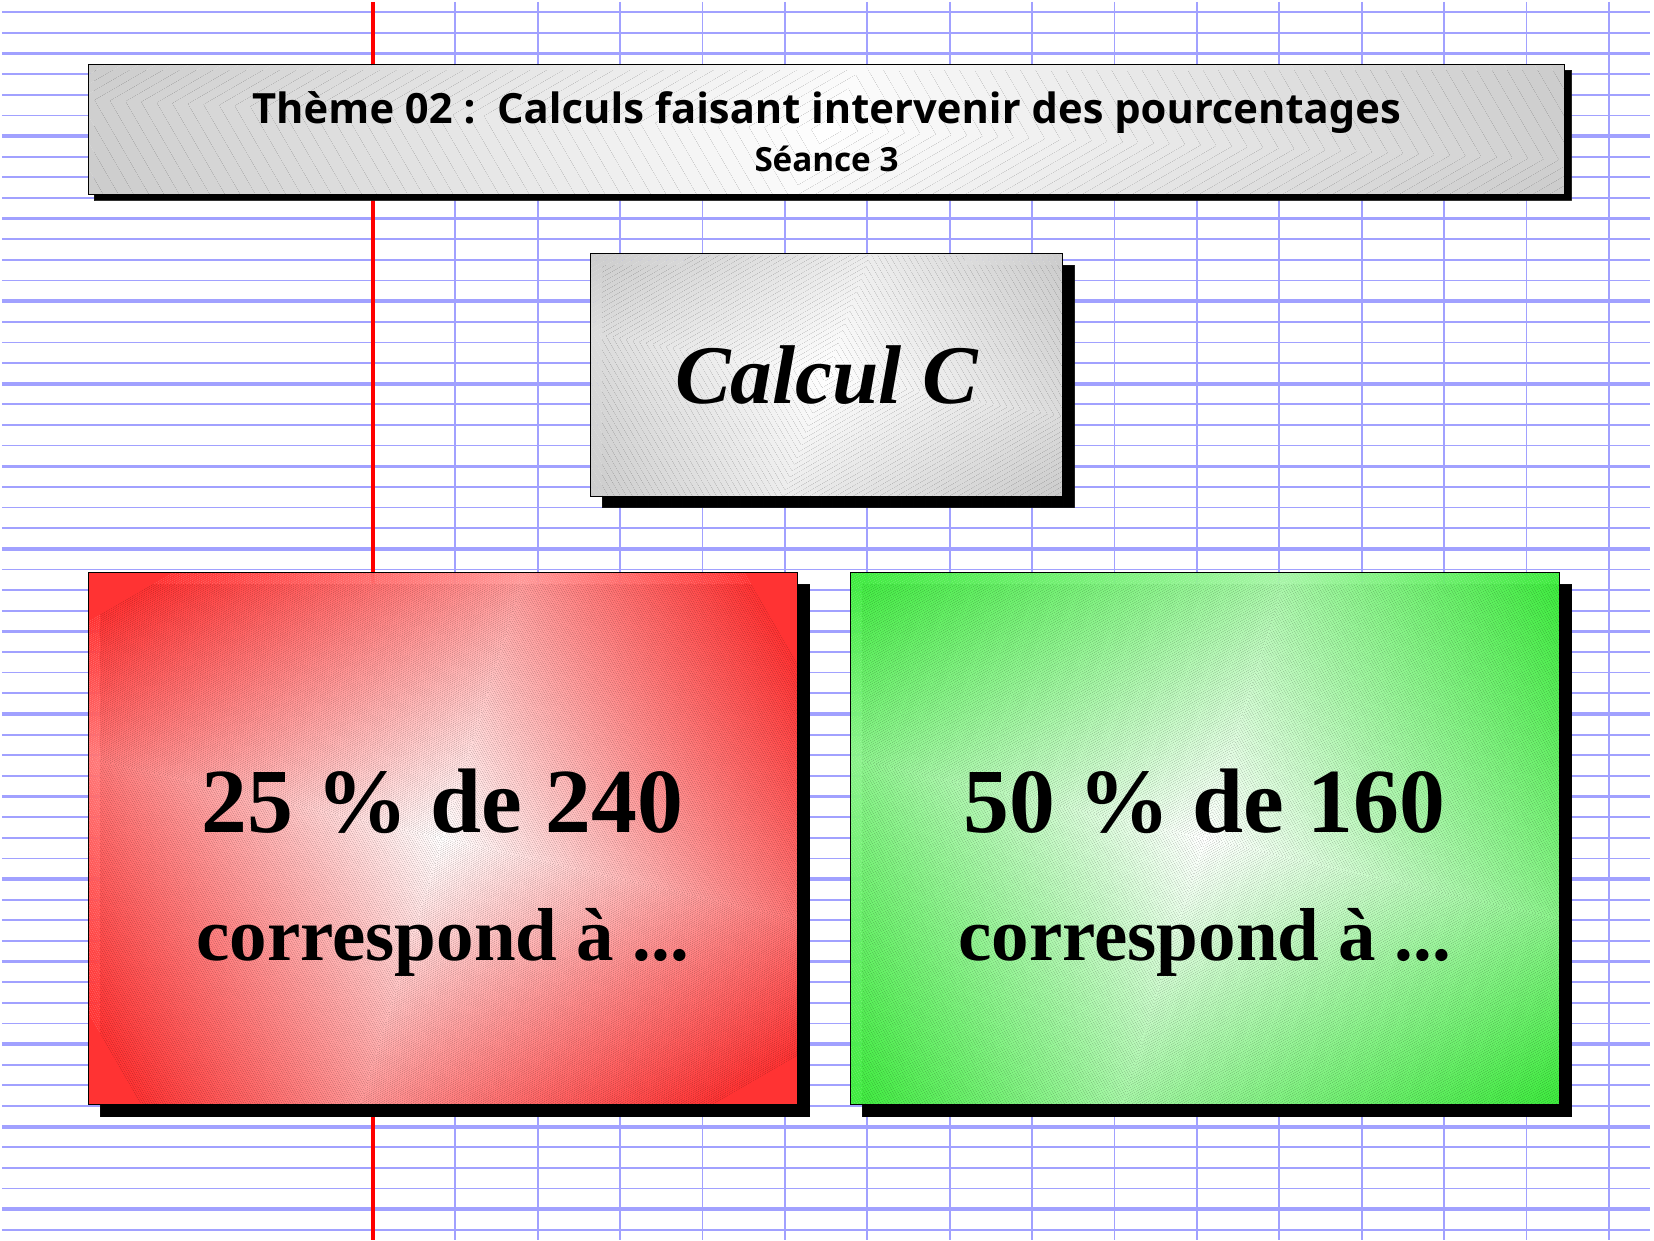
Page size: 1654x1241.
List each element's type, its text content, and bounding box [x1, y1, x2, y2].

text_box Calcul C [590, 253, 1063, 497]
text_box 50 % de 160 correspond à ... [850, 572, 1560, 1105]
text_box 25 % de 240 correspond à ... [88, 572, 798, 1105]
picture [0, 0, 1654, 1241]
text_box Thème 02 : Calculs faisant intervenir des pourcentages Séance 3 [88, 64, 1565, 195]
